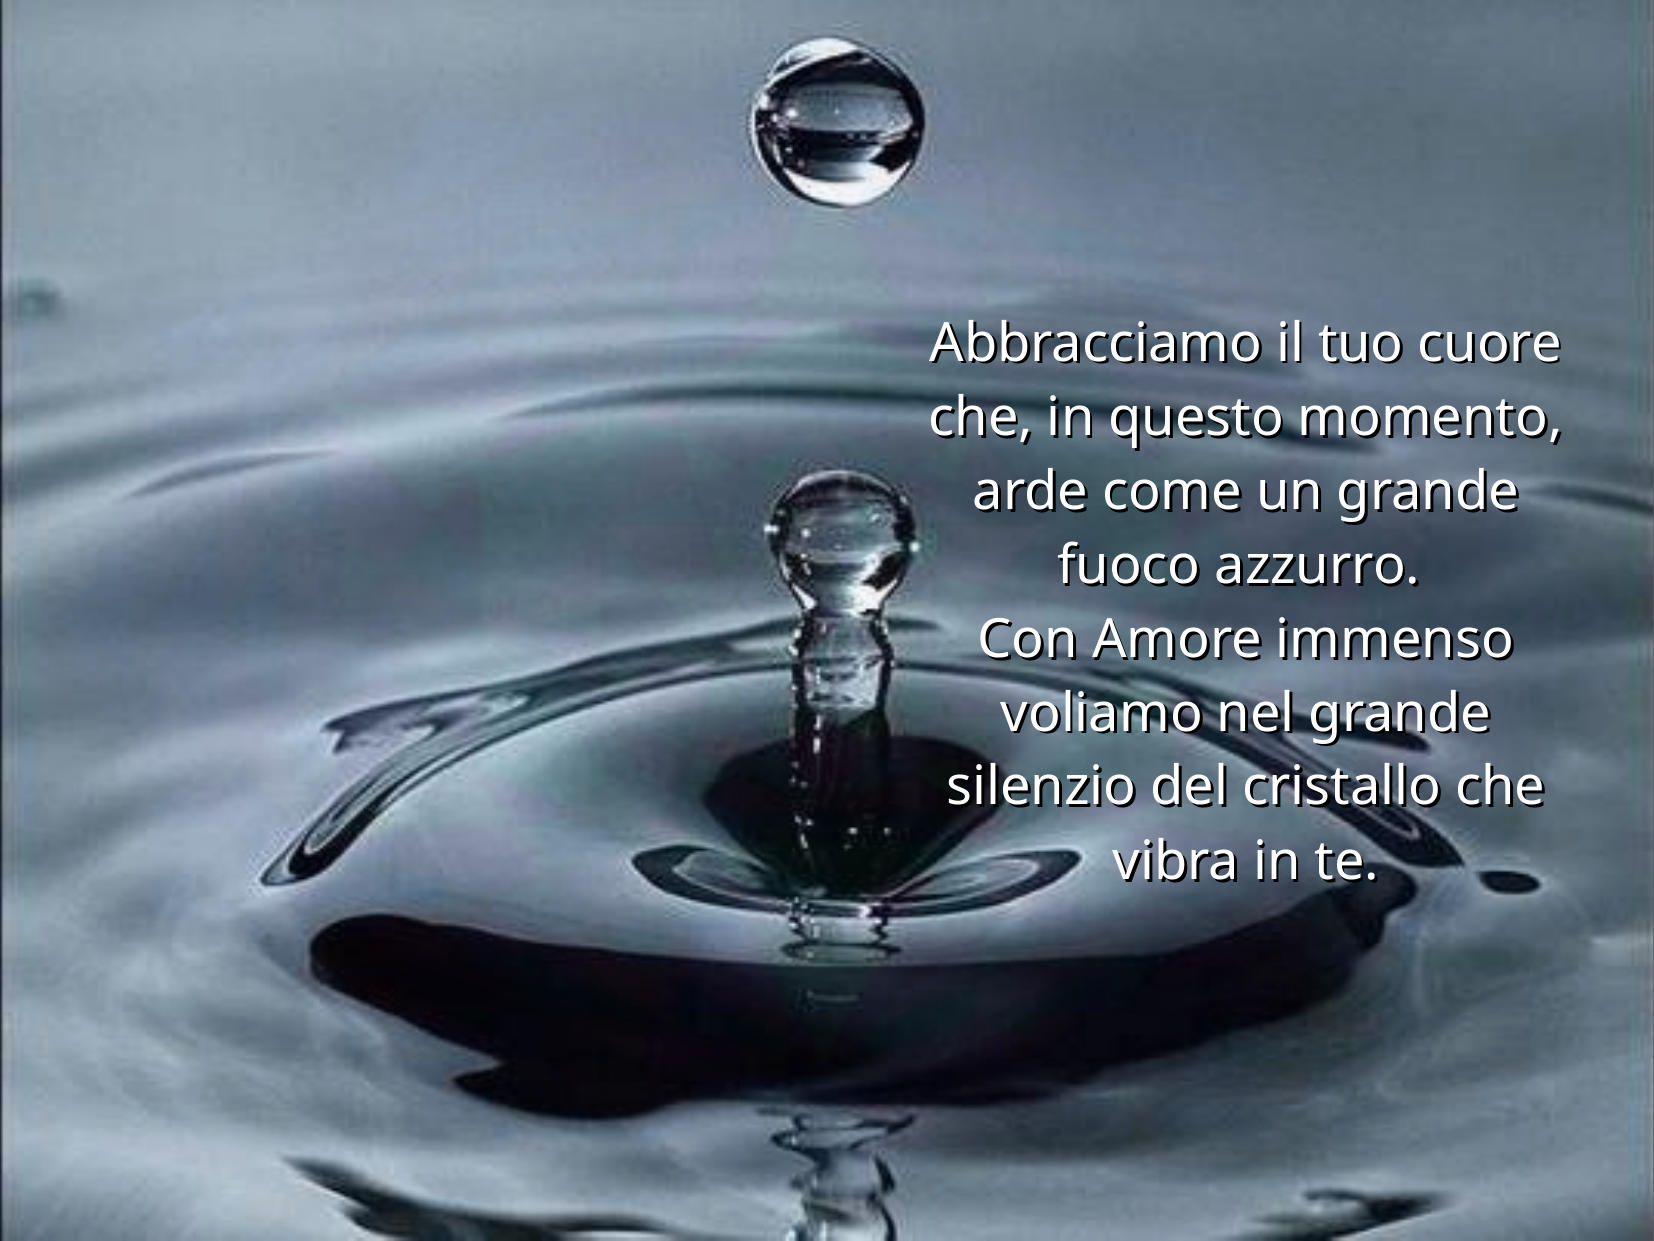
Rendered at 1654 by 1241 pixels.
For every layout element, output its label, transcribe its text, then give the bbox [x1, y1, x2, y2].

picture [0, 0, 1654, 1241]
title Abbracciamo il tuo cuore che, in questo momento, arde come un grande fuoco azzurro. Con Amore immenso voliamo nel grande silenzio del cristallo che vibra in te. [915, 282, 1577, 916]
